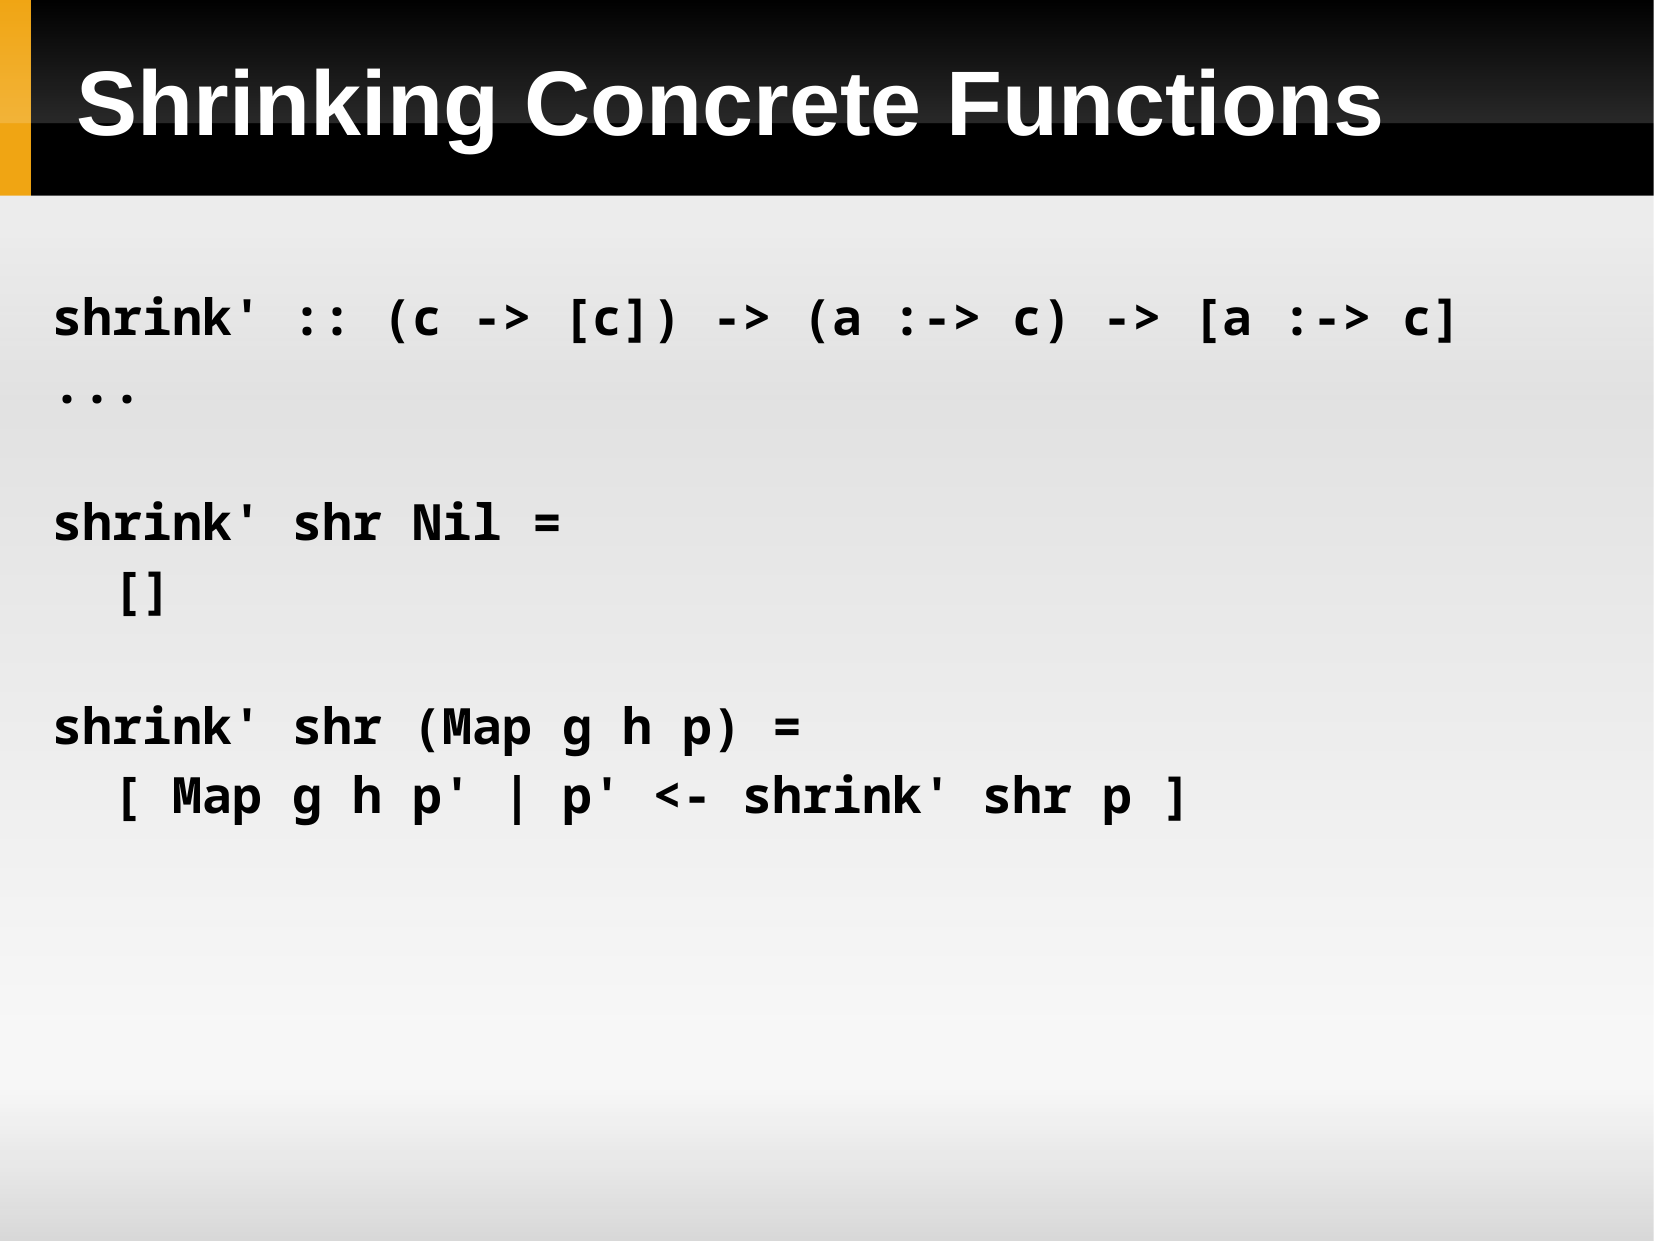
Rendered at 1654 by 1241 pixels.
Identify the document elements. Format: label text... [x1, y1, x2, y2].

text_box shrink' :: (c -> [c]) -> (a :-> c) -> [a :-> c] ... shrink' shr Nil = [] shrink' shr (Map g h p) = [ Map g h p' | p' <- shrink' shr p ] [37, 274, 1651, 830]
picture [0, 0, 1654, 1241]
title Shrinking Concrete Functions [76, 7, 1565, 200]
